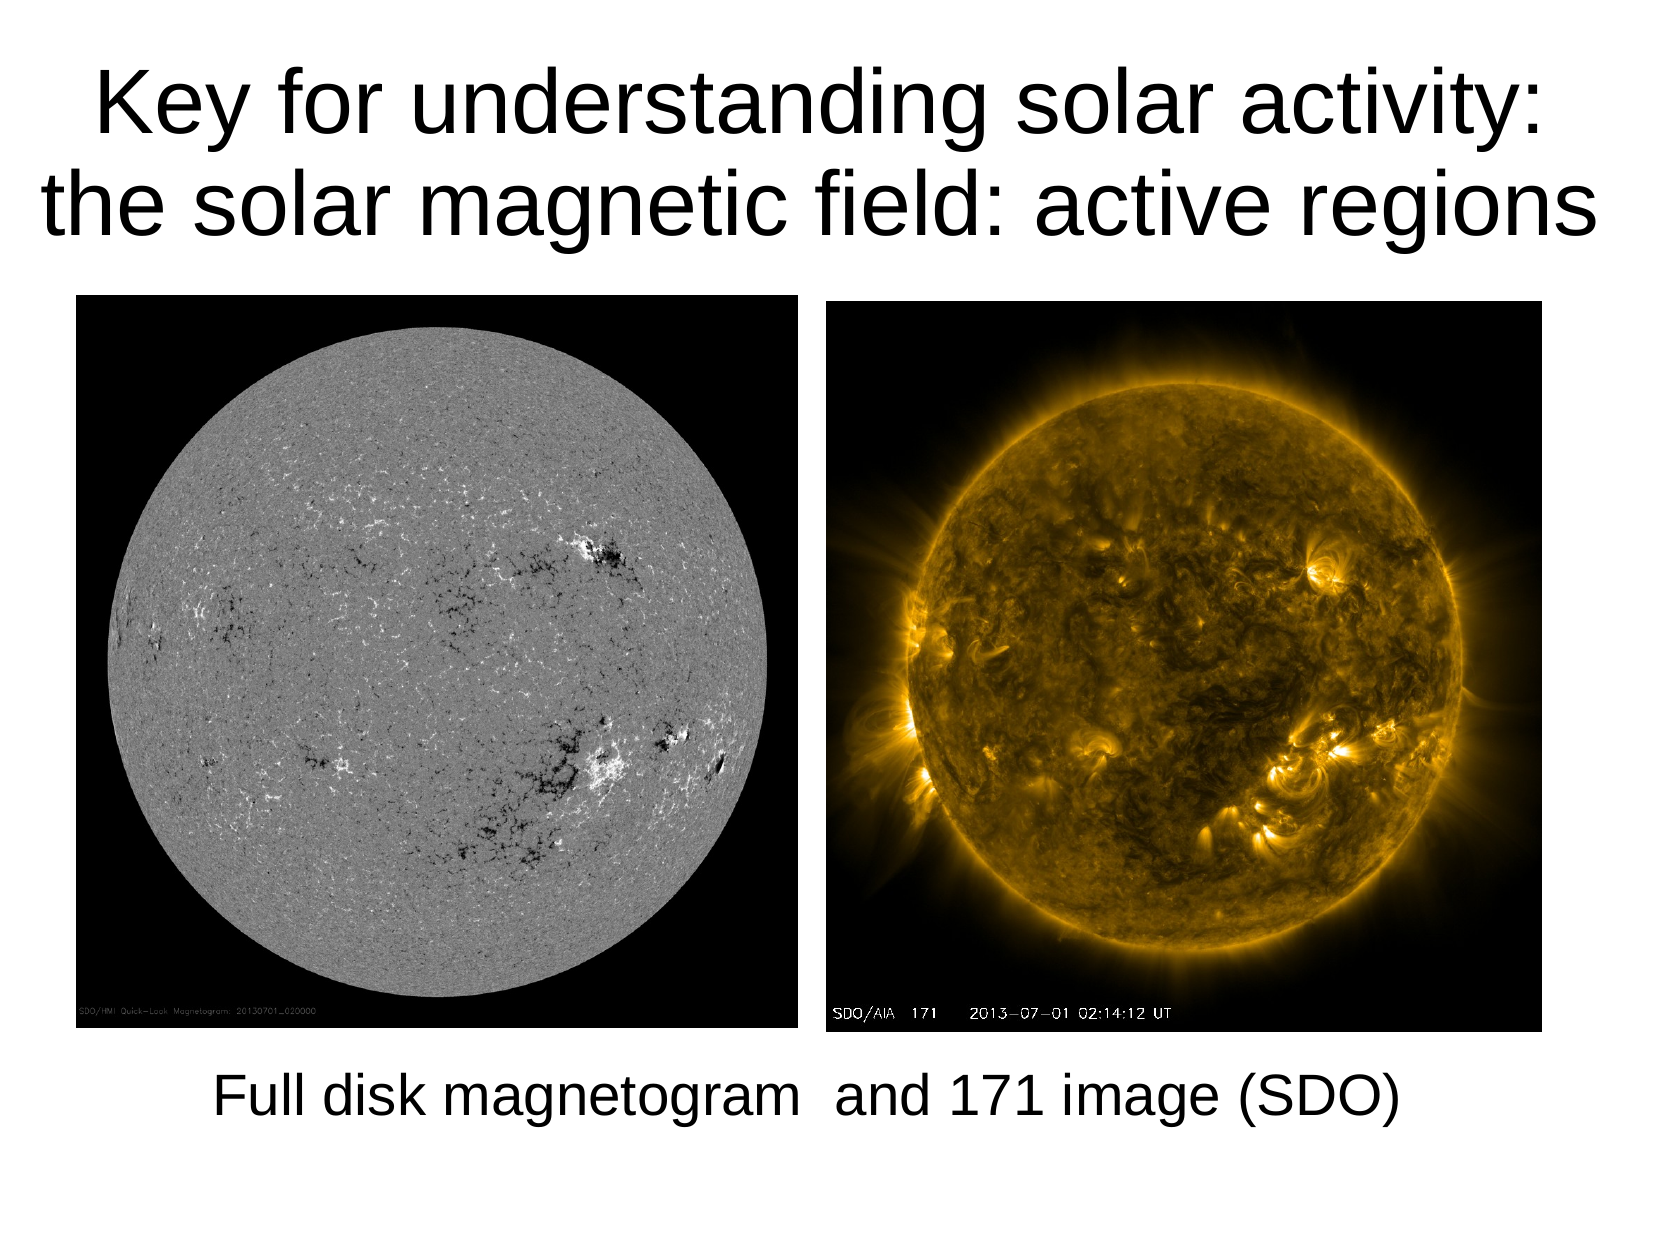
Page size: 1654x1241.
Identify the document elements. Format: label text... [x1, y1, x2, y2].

picture [826, 301, 1542, 1032]
title Key for understanding solar activity: the solar magnetic field: active regions [23, 49, 1619, 257]
picture [76, 295, 798, 1028]
list Full disk magnetogram and 171 image (SDO) [141, 1062, 1654, 1217]
